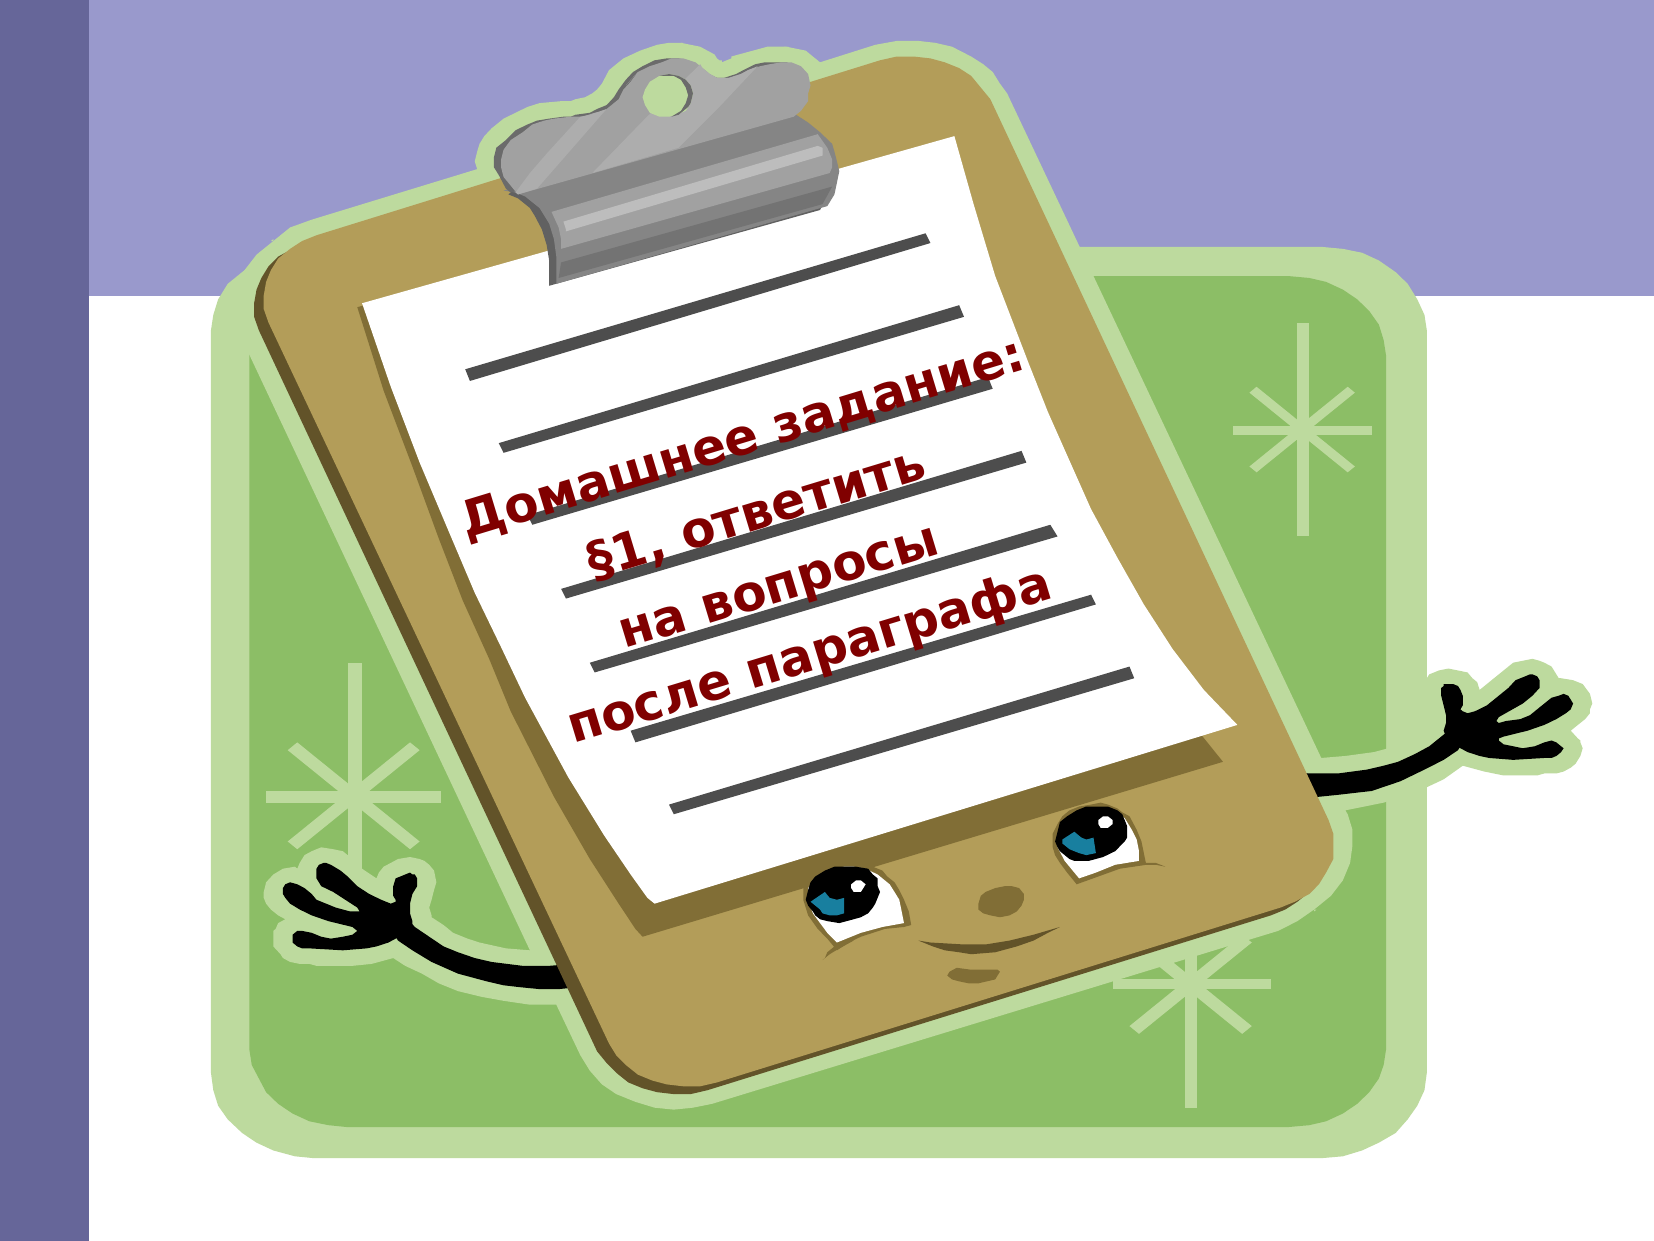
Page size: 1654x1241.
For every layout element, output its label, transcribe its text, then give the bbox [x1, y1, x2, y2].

text_box Домашнее задание: §1, ответить на вопросы после параграфа [123, 200, 1418, 857]
picture [206, 37, 1598, 1163]
